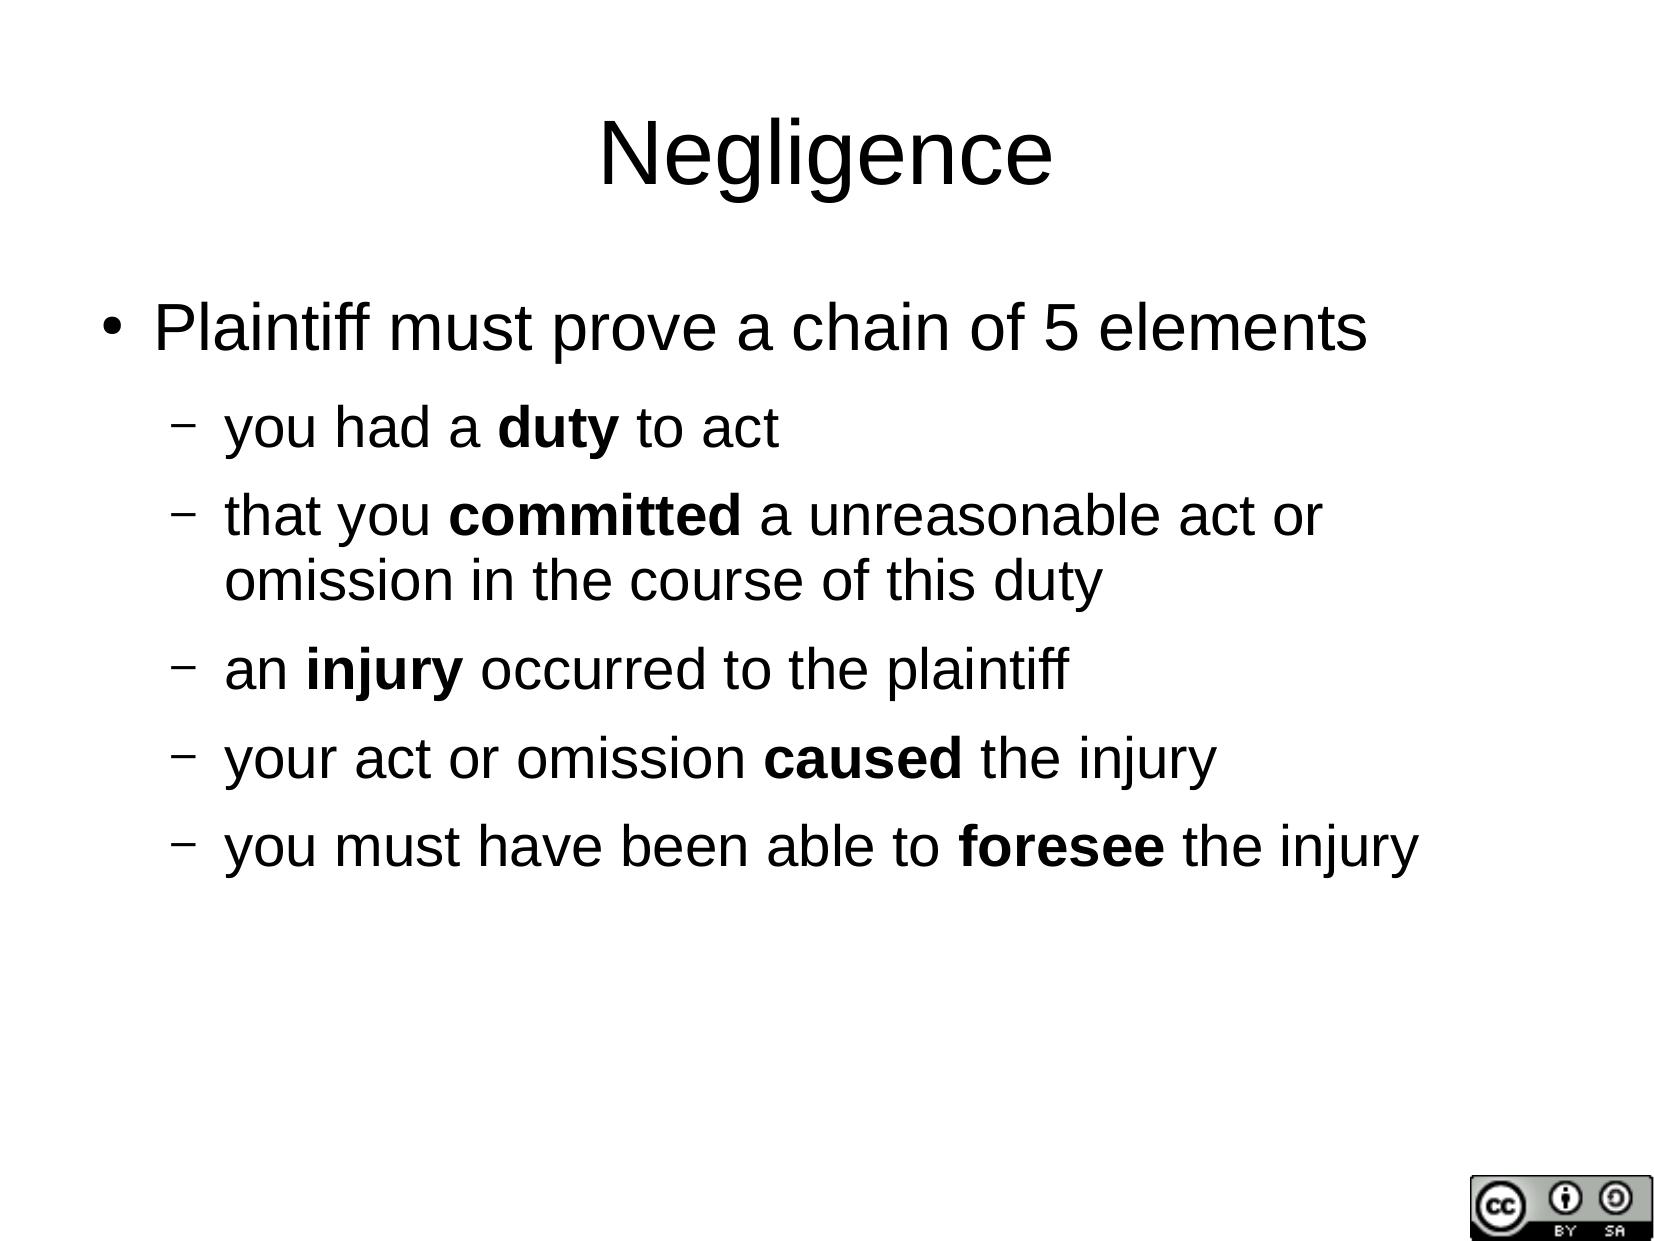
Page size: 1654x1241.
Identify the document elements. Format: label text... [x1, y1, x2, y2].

title Negligence [82, 49, 1571, 257]
list Plaintiff must prove a chain of 5 elements you had a duty to act that you committed a unreasonable act or omission in the course of this duty an injury occurred to the plaintiff your act or omission caused the injury you must have been able to foresee the injury [82, 290, 1571, 1010]
picture [1470, 1175, 1654, 1241]
